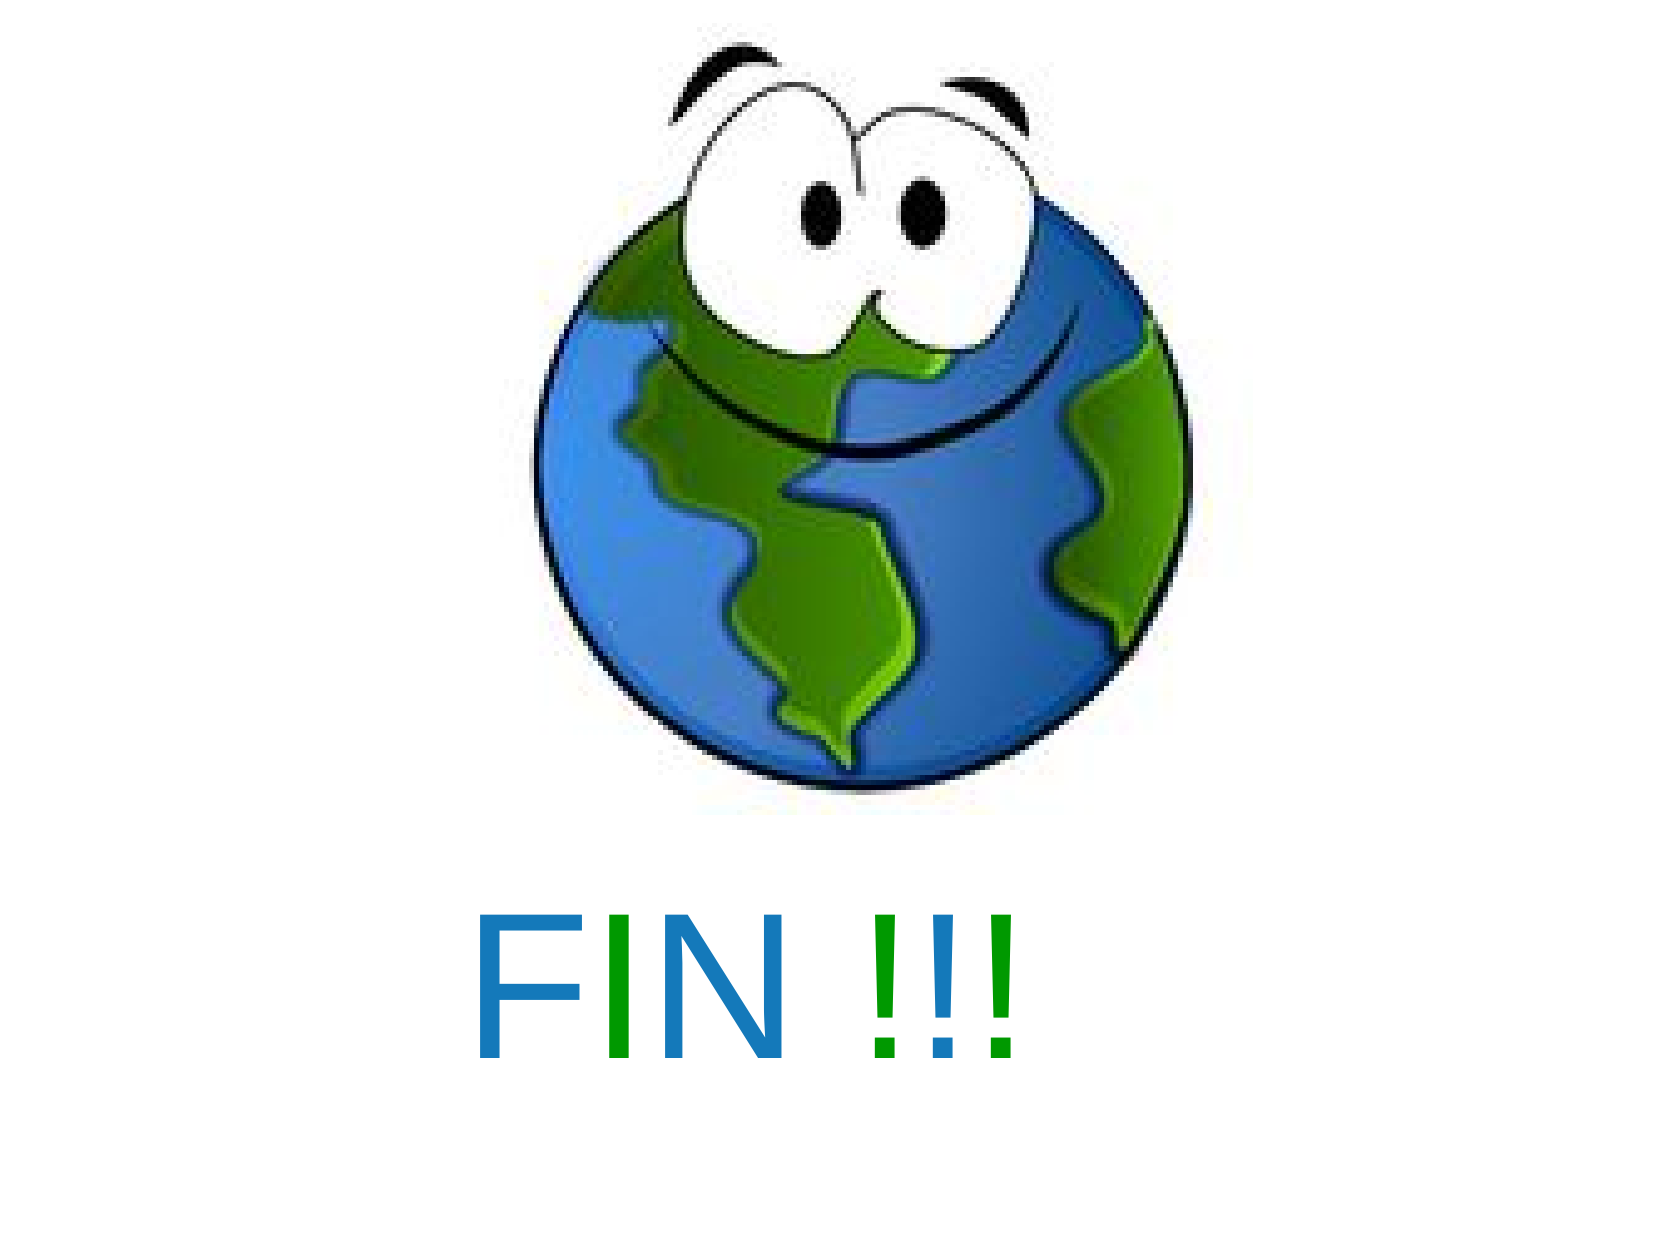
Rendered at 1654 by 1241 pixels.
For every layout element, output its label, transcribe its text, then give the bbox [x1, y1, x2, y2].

picture [460, 23, 1253, 815]
text_box FIN !!! [448, 862, 1583, 1110]
